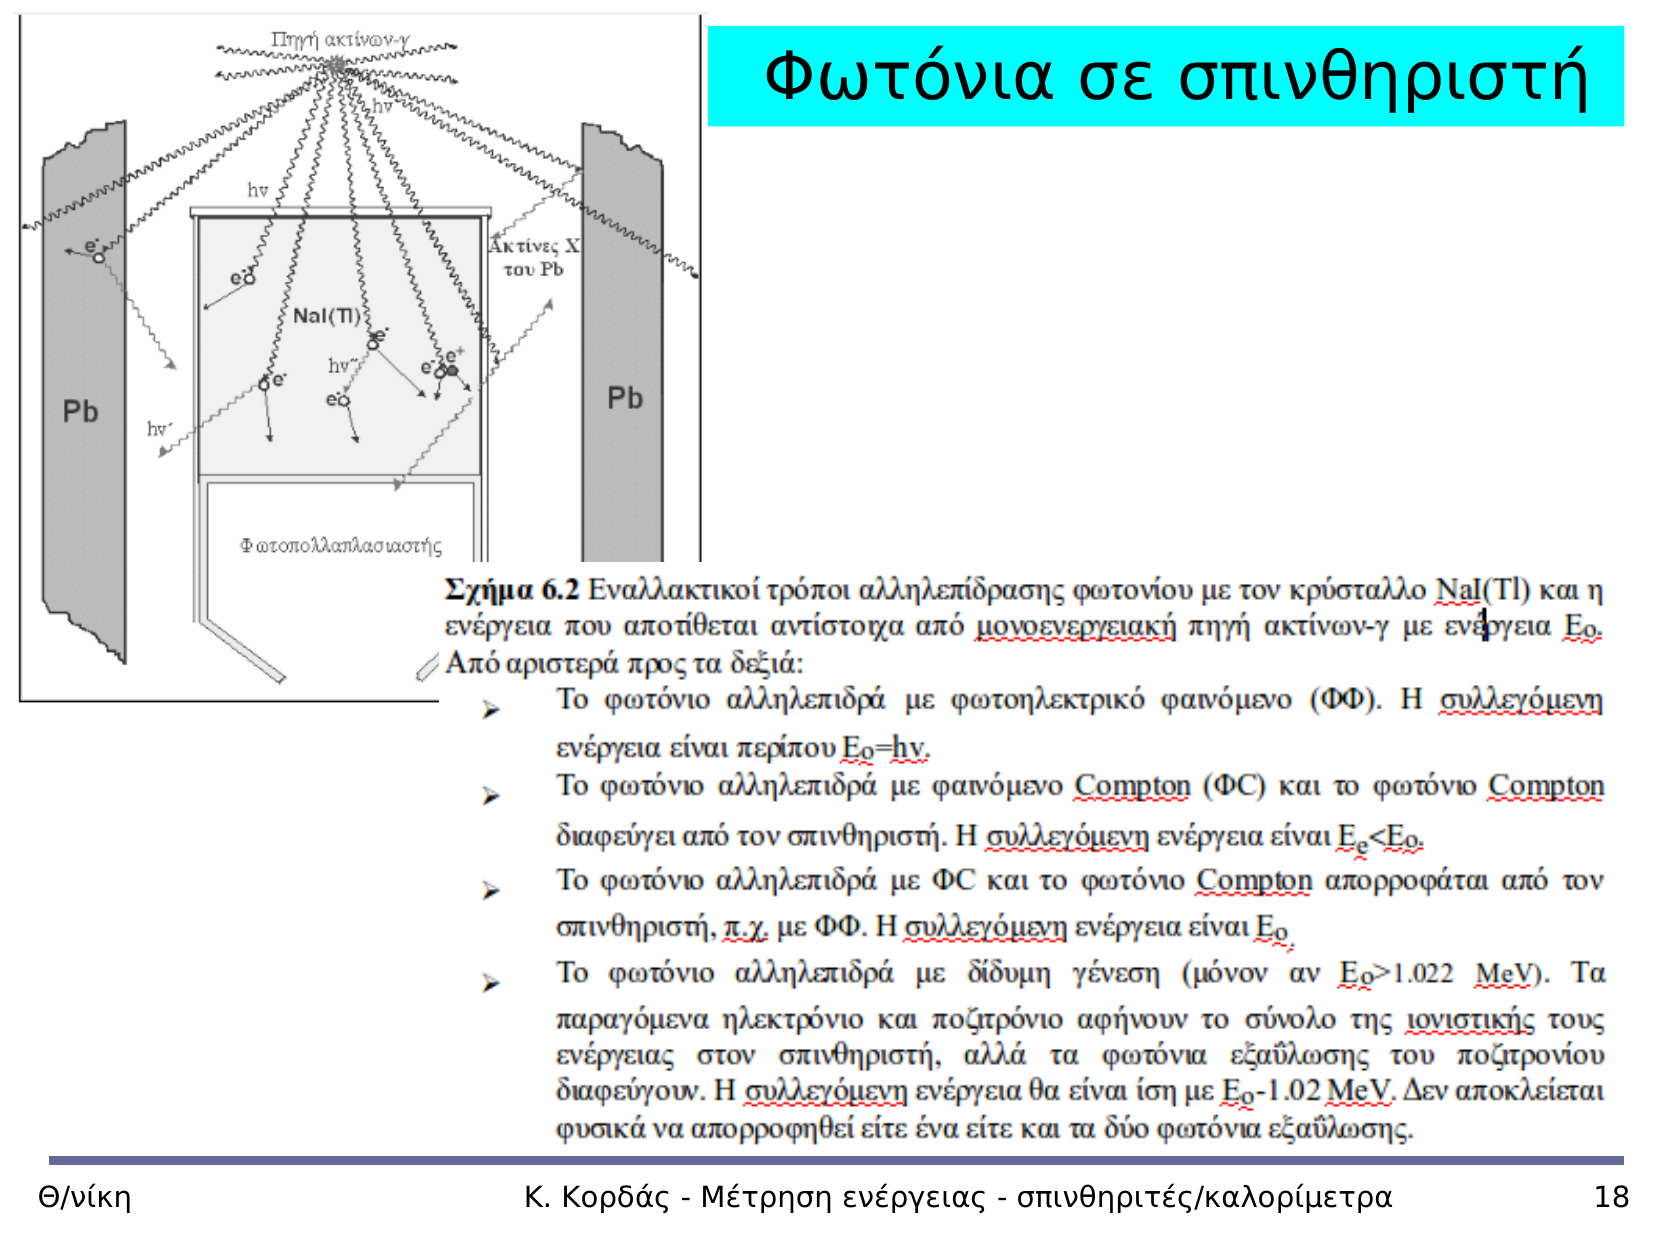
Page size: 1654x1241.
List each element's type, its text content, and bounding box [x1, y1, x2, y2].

title Φωτόνια σε σπινθηριστή [708, 25, 1625, 127]
picture [13, 12, 1613, 1149]
